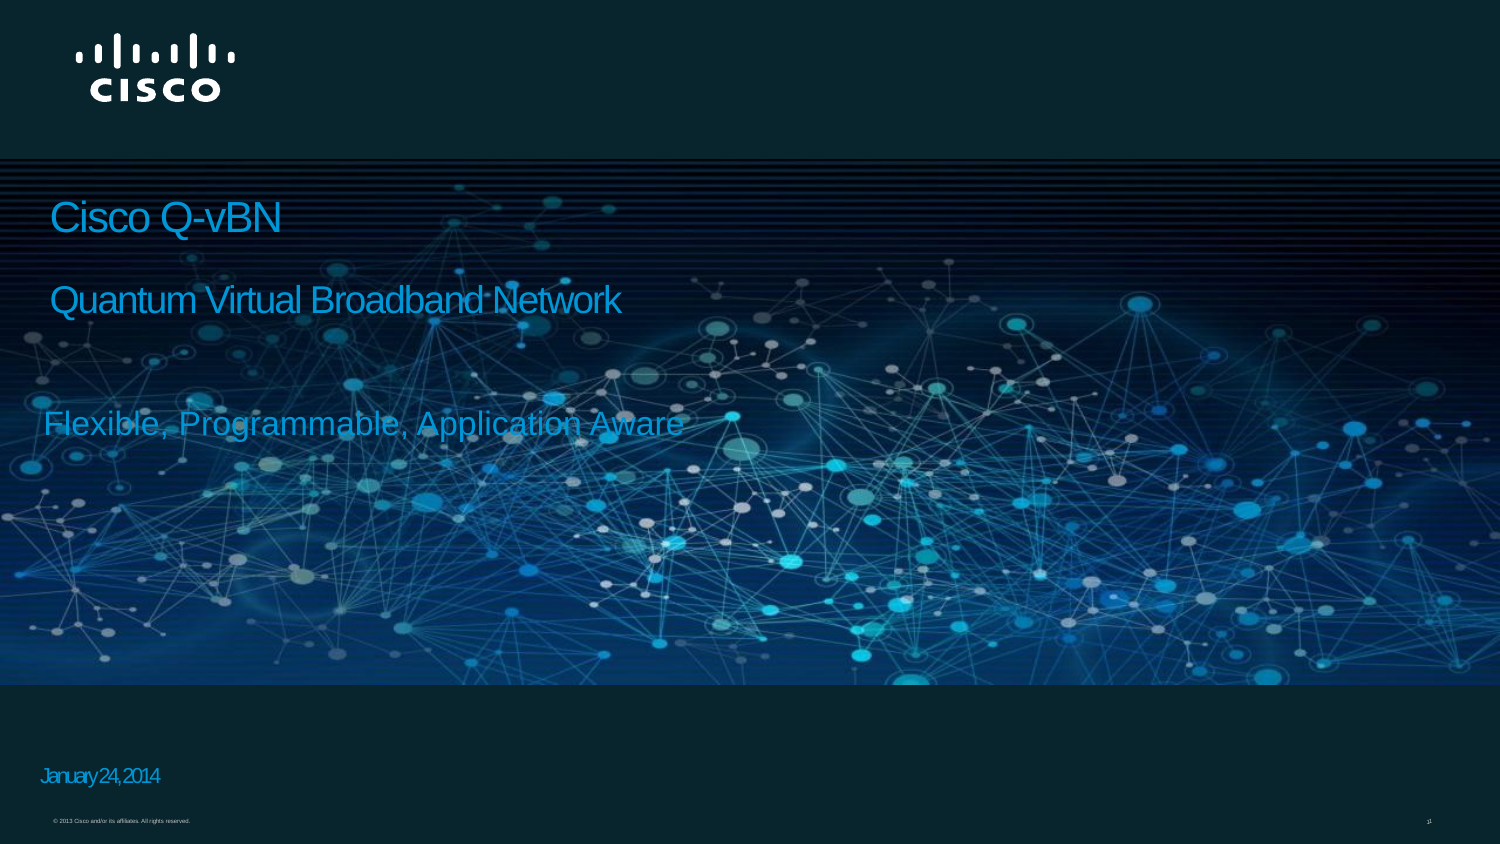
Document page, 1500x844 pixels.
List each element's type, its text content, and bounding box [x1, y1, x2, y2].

text_box [170, 43, 178, 64]
picture [0, 159, 1500, 685]
text_box [151, 51, 159, 64]
text_box [75, 51, 83, 64]
picture [898, 680, 918, 685]
text_box [137, 78, 156, 102]
text_box [189, 33, 197, 69]
text_box [113, 33, 121, 69]
text_box [191, 78, 221, 102]
text_box [90, 78, 112, 102]
text_box [120, 78, 128, 102]
text_box January 24, 2014 [30, 687, 659, 797]
text_box [132, 43, 140, 64]
text_box [227, 51, 235, 64]
text_box Flexible, Programmable, Application Aware [33, 353, 1322, 453]
text_box [208, 43, 216, 64]
text_box [162, 78, 184, 102]
title Cisco Q-vBN Quantum Virtual Broadband Network [37, 159, 1327, 335]
text_box [94, 43, 102, 64]
